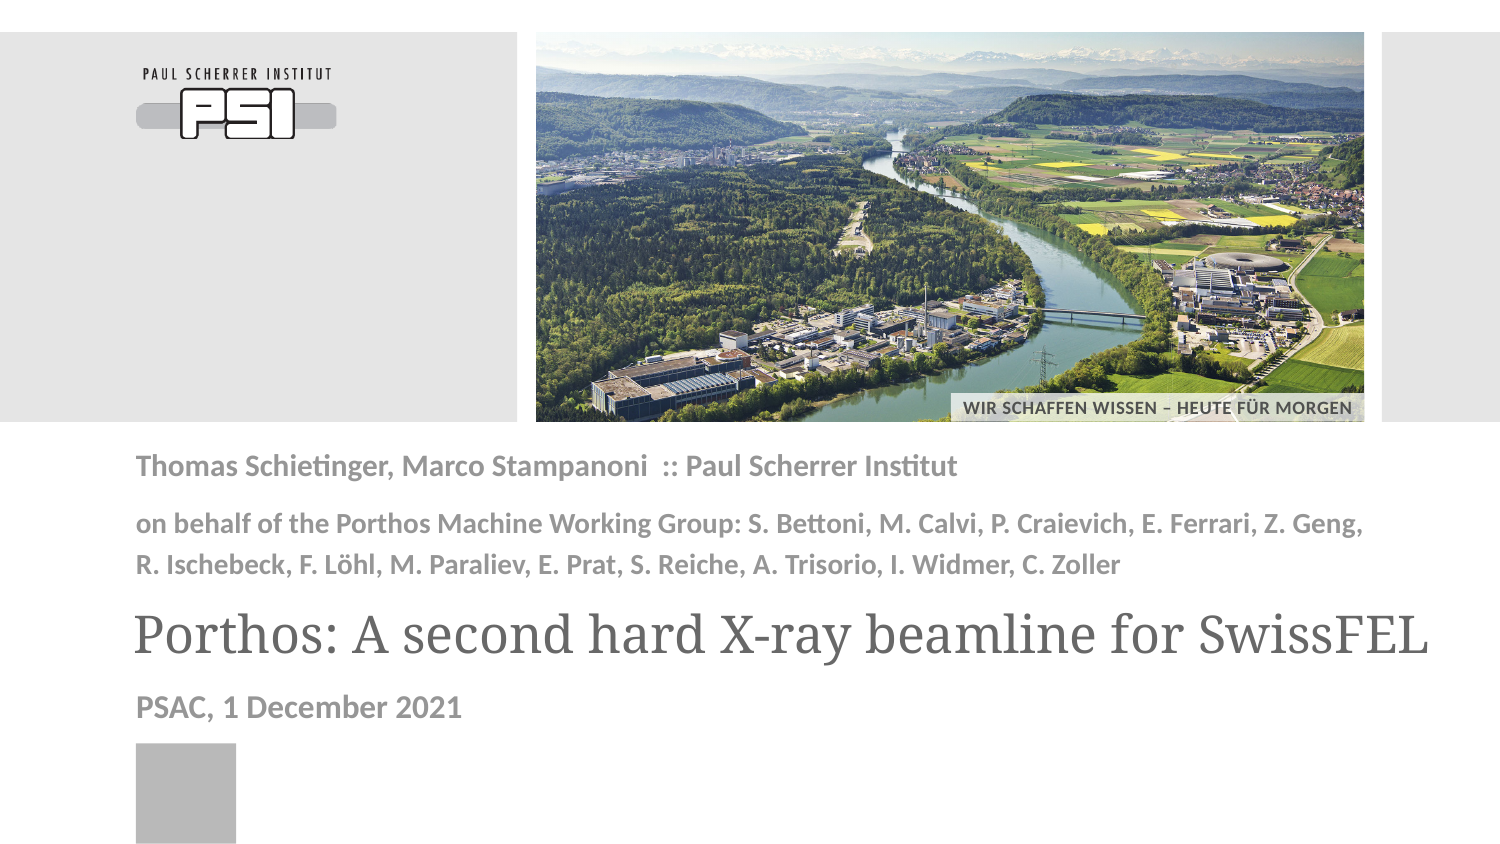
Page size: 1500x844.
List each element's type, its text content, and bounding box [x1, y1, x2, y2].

text_box on behalf of the Porthos Machine Working Group: S. Bettoni, M. Calvi, P. Craievich, E. Ferrari, Z. Geng, R. Ischebeck, F. Löhl, M. Paraliev, E. Prat, S. Reiche, A. Trisorio, I. Widmer, C. Zoller [135, 501, 1441, 546]
title Porthos: A second hard X-ray beamline for SwissFEL [133, 601, 1441, 689]
list PSAC, 1 December 2021 [135, 680, 1441, 729]
picture [539, 32, 1365, 422]
subtitle Thomas Schietinger, Marco Stampanoni :: Paul Scherrer Institut [135, 441, 1441, 487]
